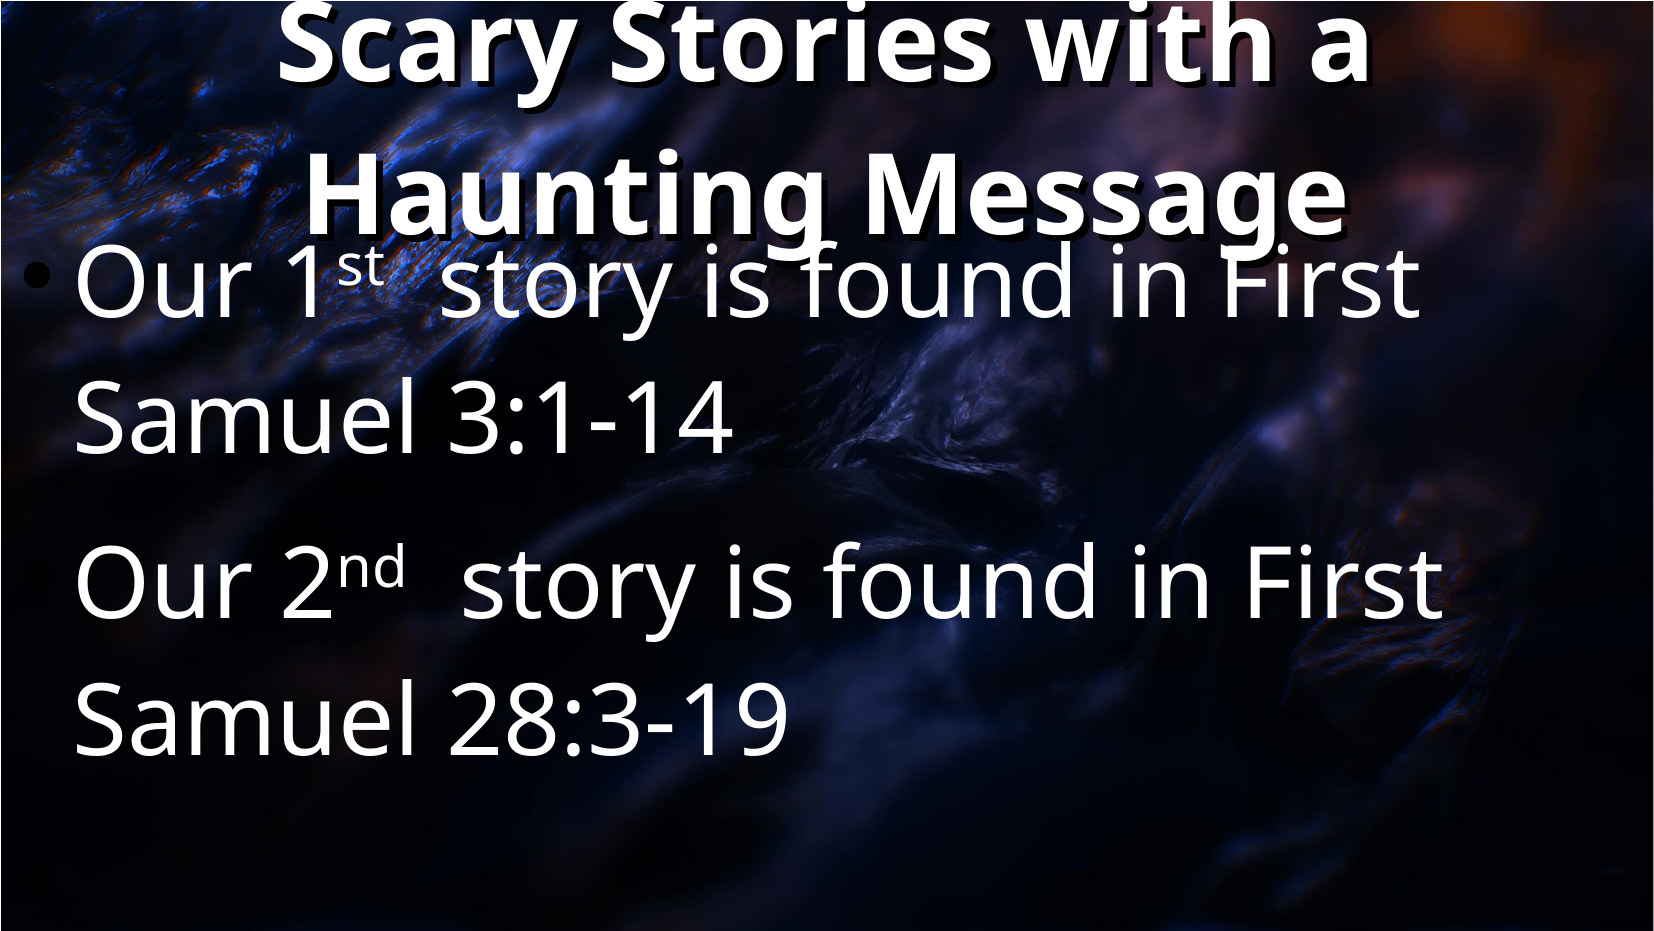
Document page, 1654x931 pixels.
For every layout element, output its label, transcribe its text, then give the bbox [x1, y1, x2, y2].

list Our 1st story is found in First Samuel 3:1-14 Our 2nd story is found in First Samuel 28:3-19 [1, 210, 1654, 931]
title Scary Stories with a Haunting Message [1, 0, 1651, 210]
